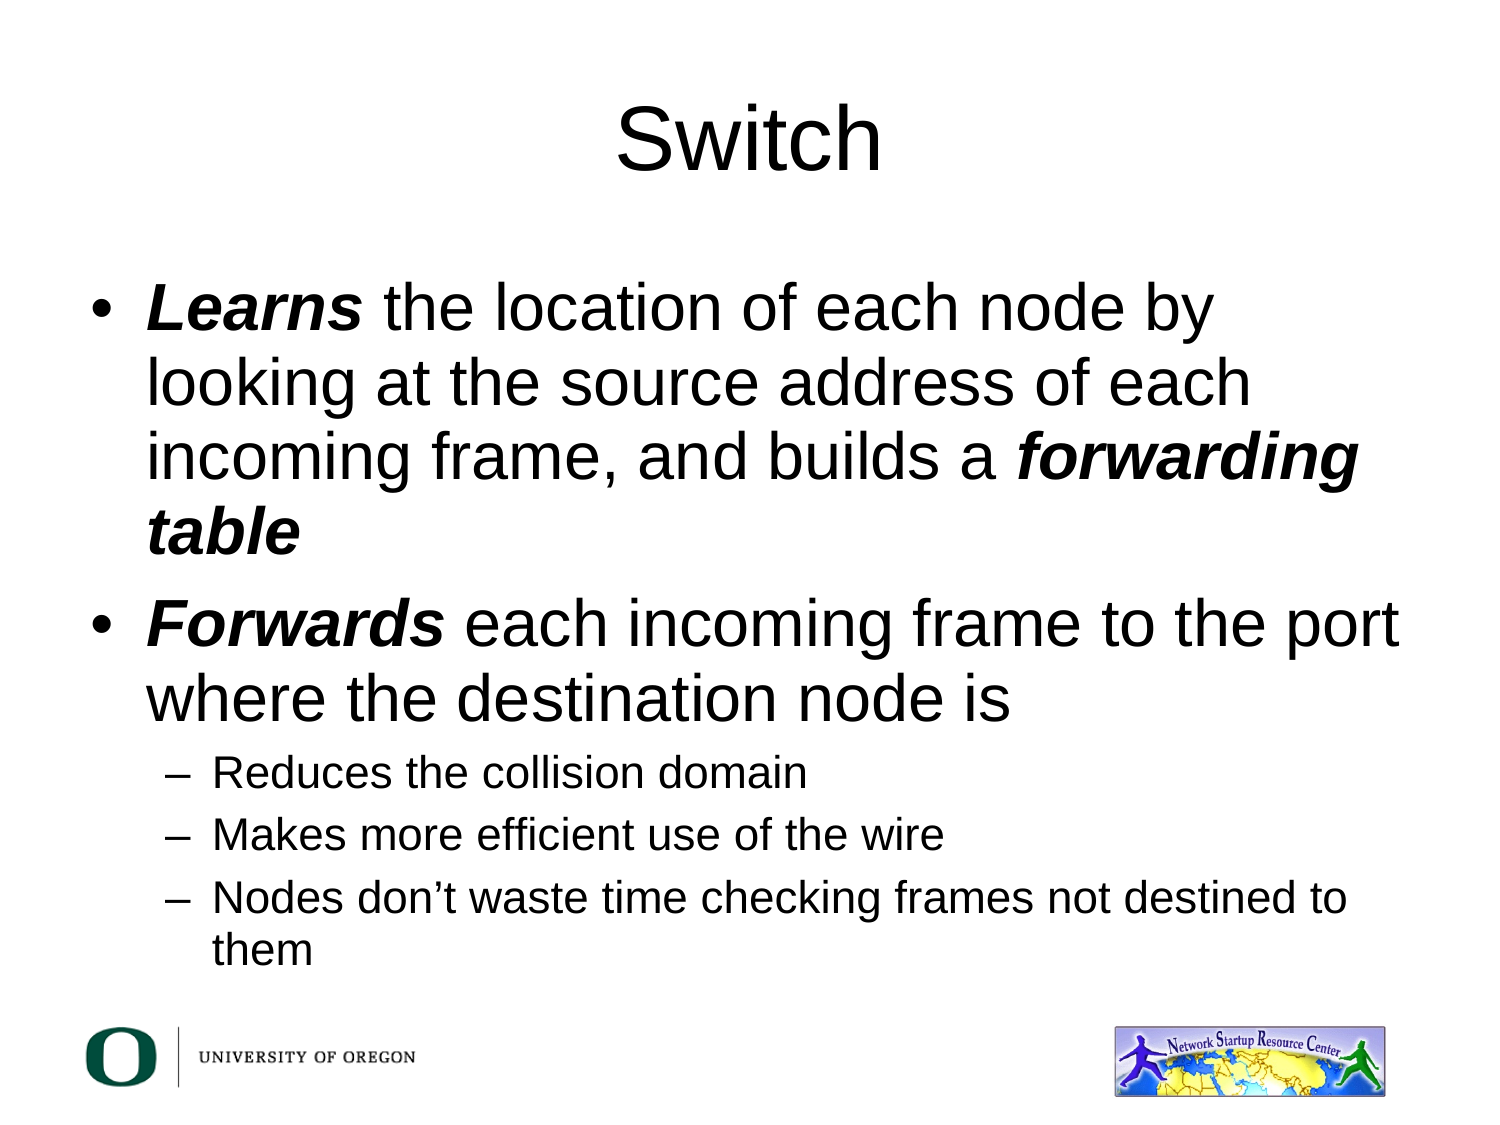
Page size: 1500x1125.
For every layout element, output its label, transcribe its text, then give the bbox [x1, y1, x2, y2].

list Learns the location of each node by looking at the source address of each incoming frame, and builds a forwarding table Forwards each incoming frame to the port where the destination node is Reduces the collision domain Makes more efficient use of the wire Nodes don’t waste time checking frames not destined to them [75, 262, 1426, 1005]
title Switch [75, 45, 1426, 233]
picture [1112, 1024, 1388, 1099]
picture [75, 1024, 426, 1090]
